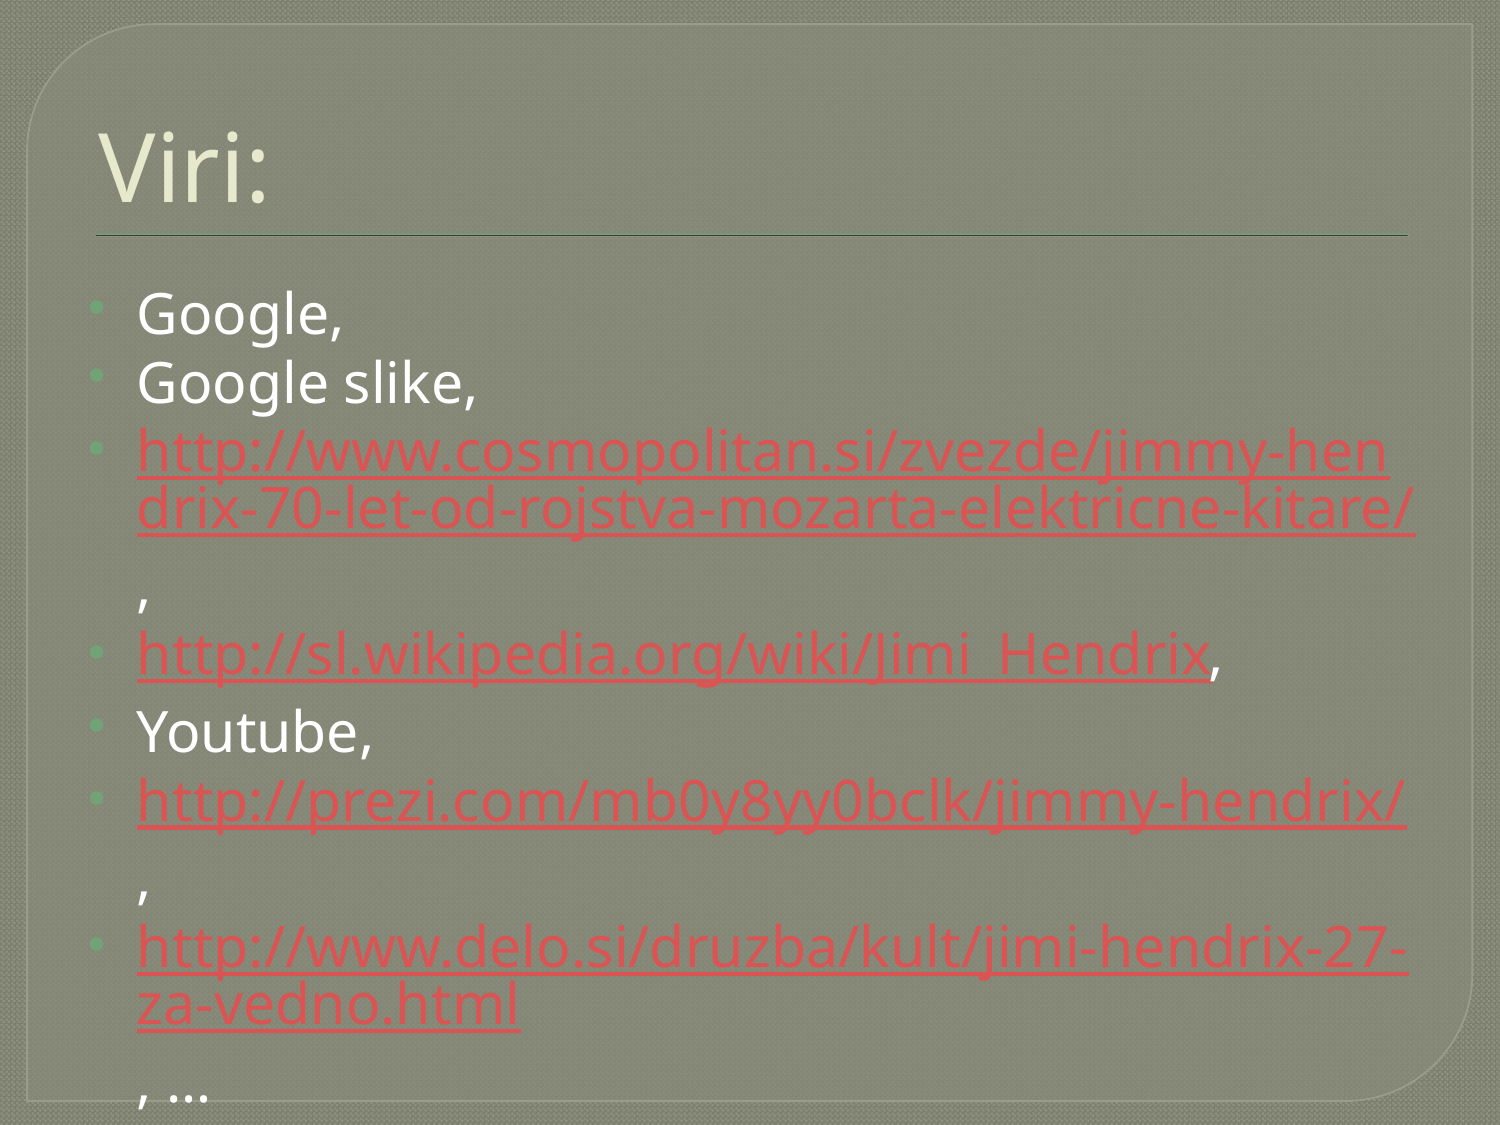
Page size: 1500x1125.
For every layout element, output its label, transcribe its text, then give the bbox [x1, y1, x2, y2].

picture [0, 0, 1500, 1125]
title Viri: [75, 41, 1425, 230]
list Google, Google slike, http://www.cosmopolitan.si/zvezde/jimmy-hendrix-70-let-od-rojstva-mozarta-elektricne-kitare/, http://sl.wikipedia.org/wiki/Jimi_Hendrix, Youtube, http://prezi.com/mb0y8yy0bclk/jimmy-hendrix/, http://www.delo.si/druzba/kult/jimi-hendrix-27-za-vedno.html, … [75, 270, 1425, 1013]
